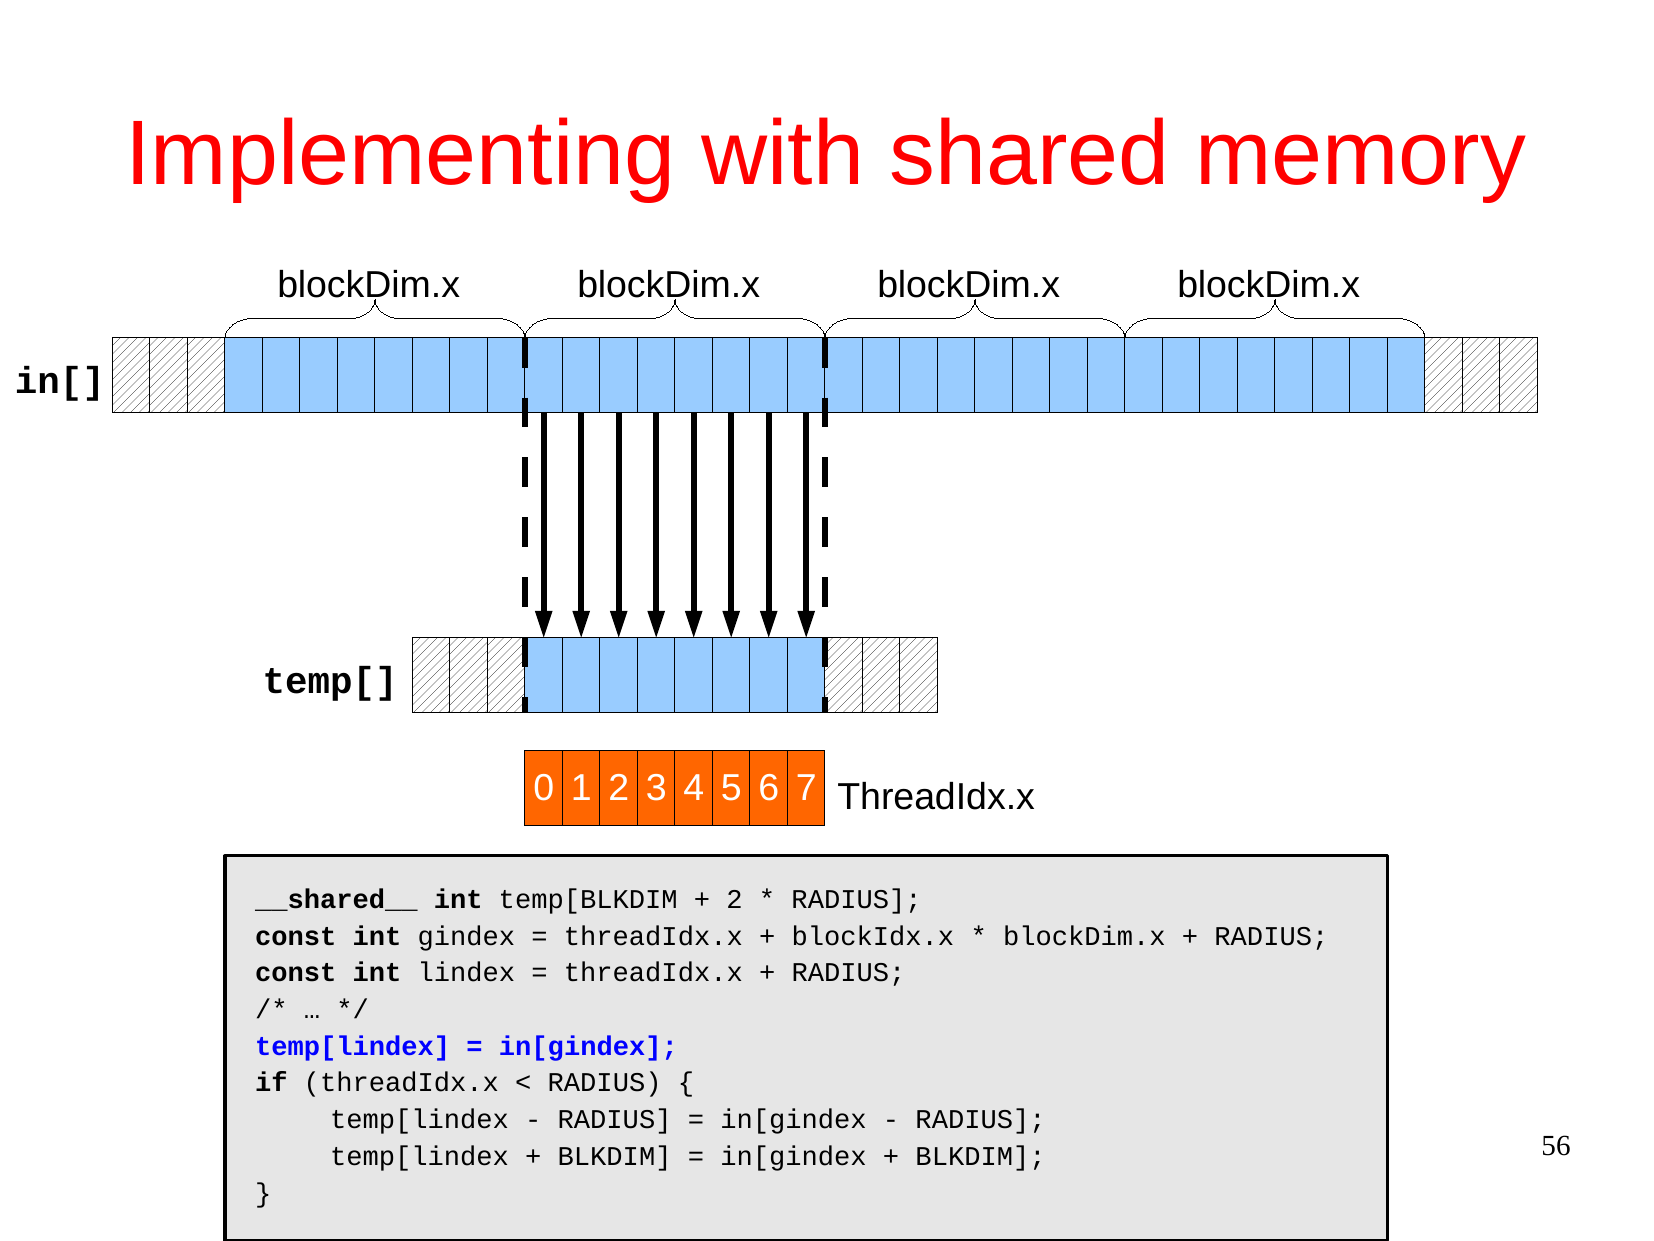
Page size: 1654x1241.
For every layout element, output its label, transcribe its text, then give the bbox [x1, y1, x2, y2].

text_box __shared__ int temp[BLKDIM + 2 * RADIUS]; const int gindex = threadIdx.x + blockIdx.x * blockDim.x + RADIUS; const int lindex = threadIdx.x + RADIUS; /* … */ temp[lindex] = in[gindex]; if (threadIdx.x < RADIUS) { temp[lindex - RADIUS] = in[gindex - RADIUS]; temp[lindex + BLKDIM] = in[gindex + BLKDIM]; } [225, 855, 1388, 1241]
text_box 7 [787, 750, 825, 826]
text_box blockDim.x [262, 256, 476, 314]
text_box 1 [562, 750, 599, 826]
text_box [412, 637, 938, 713]
text_box blockDim.x [1162, 256, 1376, 314]
text_box blockDim.x [562, 256, 776, 314]
text_box temp[] [247, 654, 413, 713]
text_box blockDim.x [862, 256, 1076, 314]
text_box 6 [749, 750, 787, 826]
text_box [112, 337, 1538, 413]
text_box 4 [674, 750, 712, 826]
title Implementing with shared memory [82, 49, 1571, 257]
text_box 2 [599, 750, 637, 826]
text_box in[] [0, 354, 120, 413]
text_box 0 [524, 750, 562, 826]
text_box 3 [637, 750, 674, 826]
text_box ThreadIdx.x [825, 768, 1051, 826]
text_box 5 [712, 750, 749, 826]
